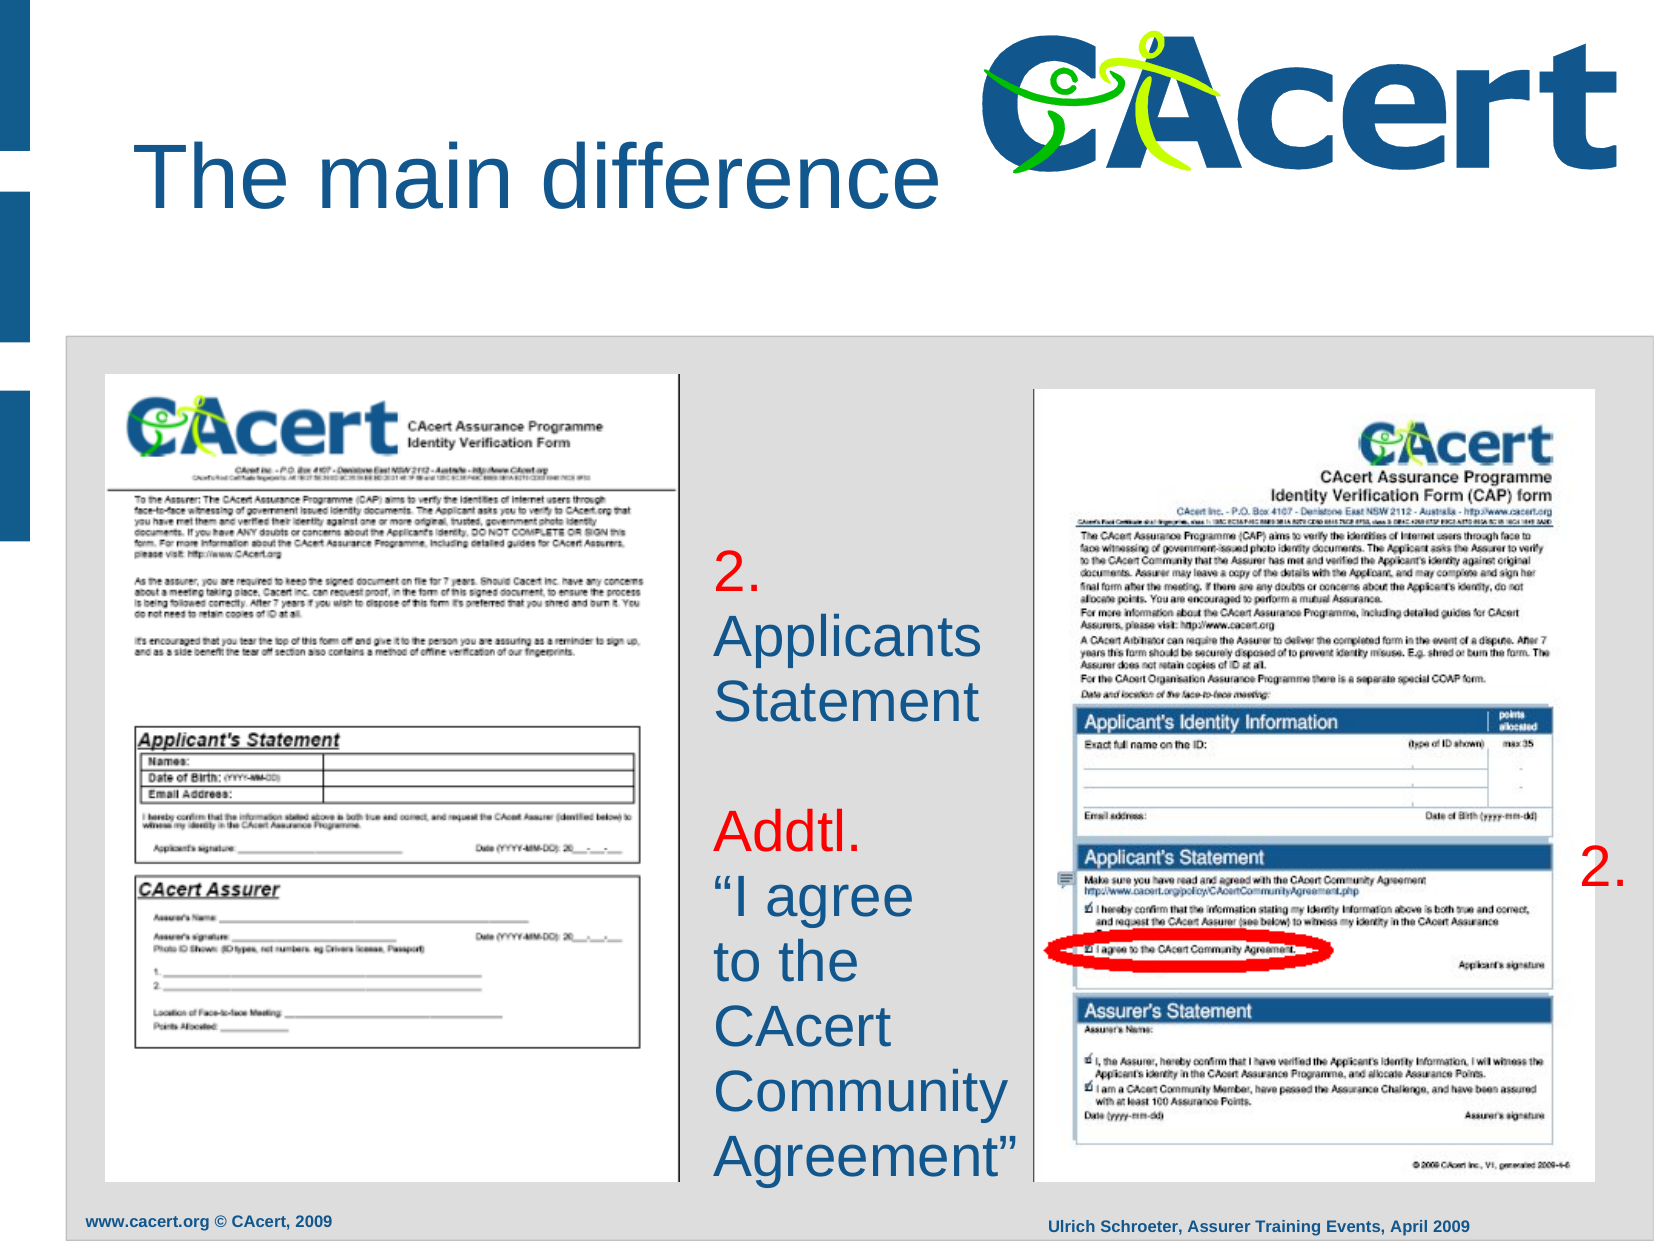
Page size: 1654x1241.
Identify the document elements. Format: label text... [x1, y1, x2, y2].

text_box The main difference [118, 118, 959, 236]
text_box 2. Applicants Statement Addtl. “I agree to the CAcert Community Agreement” [698, 531, 1034, 1241]
picture [105, 374, 680, 1182]
text_box 2. [1564, 826, 1644, 907]
picture [1033, 389, 1595, 1182]
